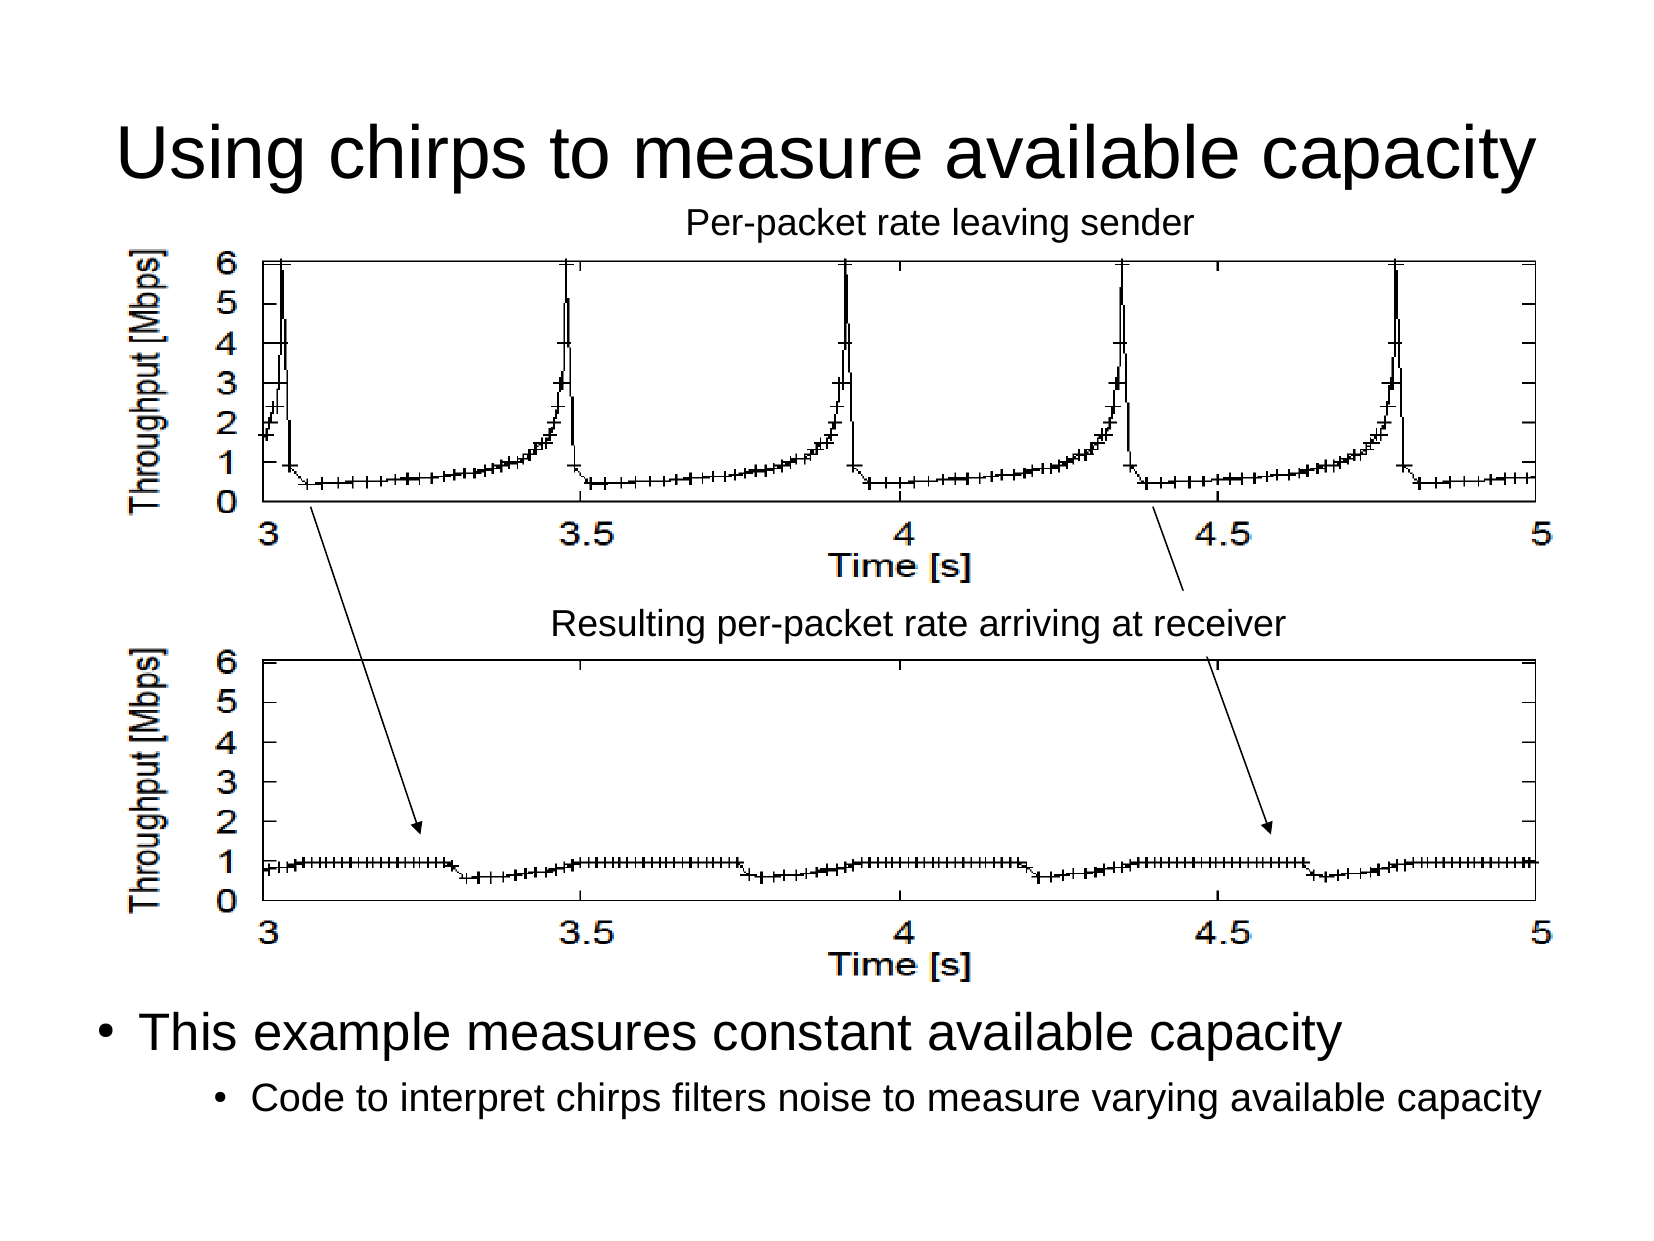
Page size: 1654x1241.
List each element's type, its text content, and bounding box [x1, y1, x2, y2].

title Using chirps to measure available capacity [82, 49, 1571, 257]
text_box Resulting per-packet rate arriving at receiver [503, 590, 1333, 657]
list This example measures constant available capacity Code to interpret chirps filters noise to measure varying available capacity [82, 1002, 1571, 1181]
text_box Per-packet rate leaving sender [525, 189, 1355, 256]
chart [91, 199, 1592, 986]
